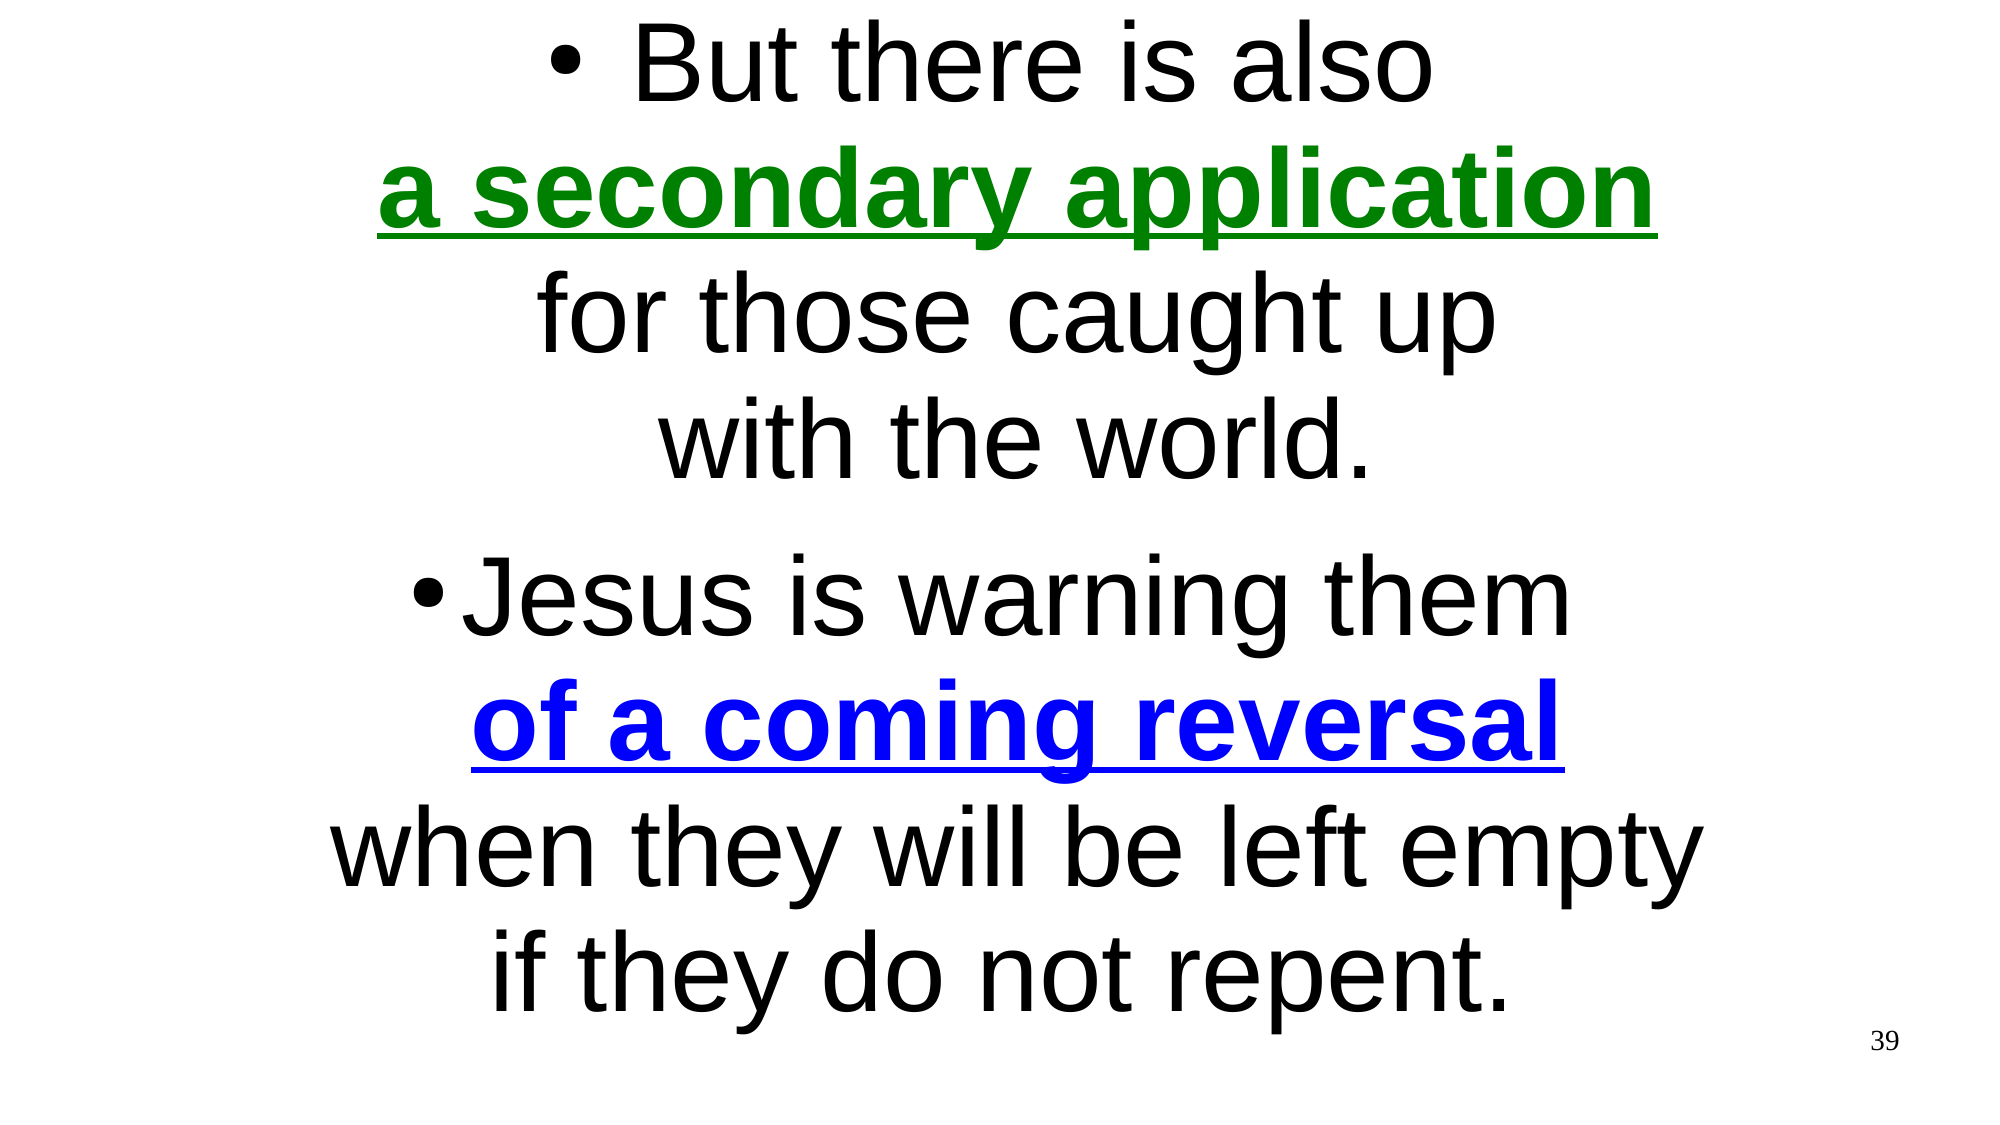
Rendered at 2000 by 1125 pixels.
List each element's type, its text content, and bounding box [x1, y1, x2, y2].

list But there is also a secondary application for those caught up with the world. Jesus is warning them of a coming reversal when they will be left empty if they do not repent. [0, 0, 1996, 1123]
